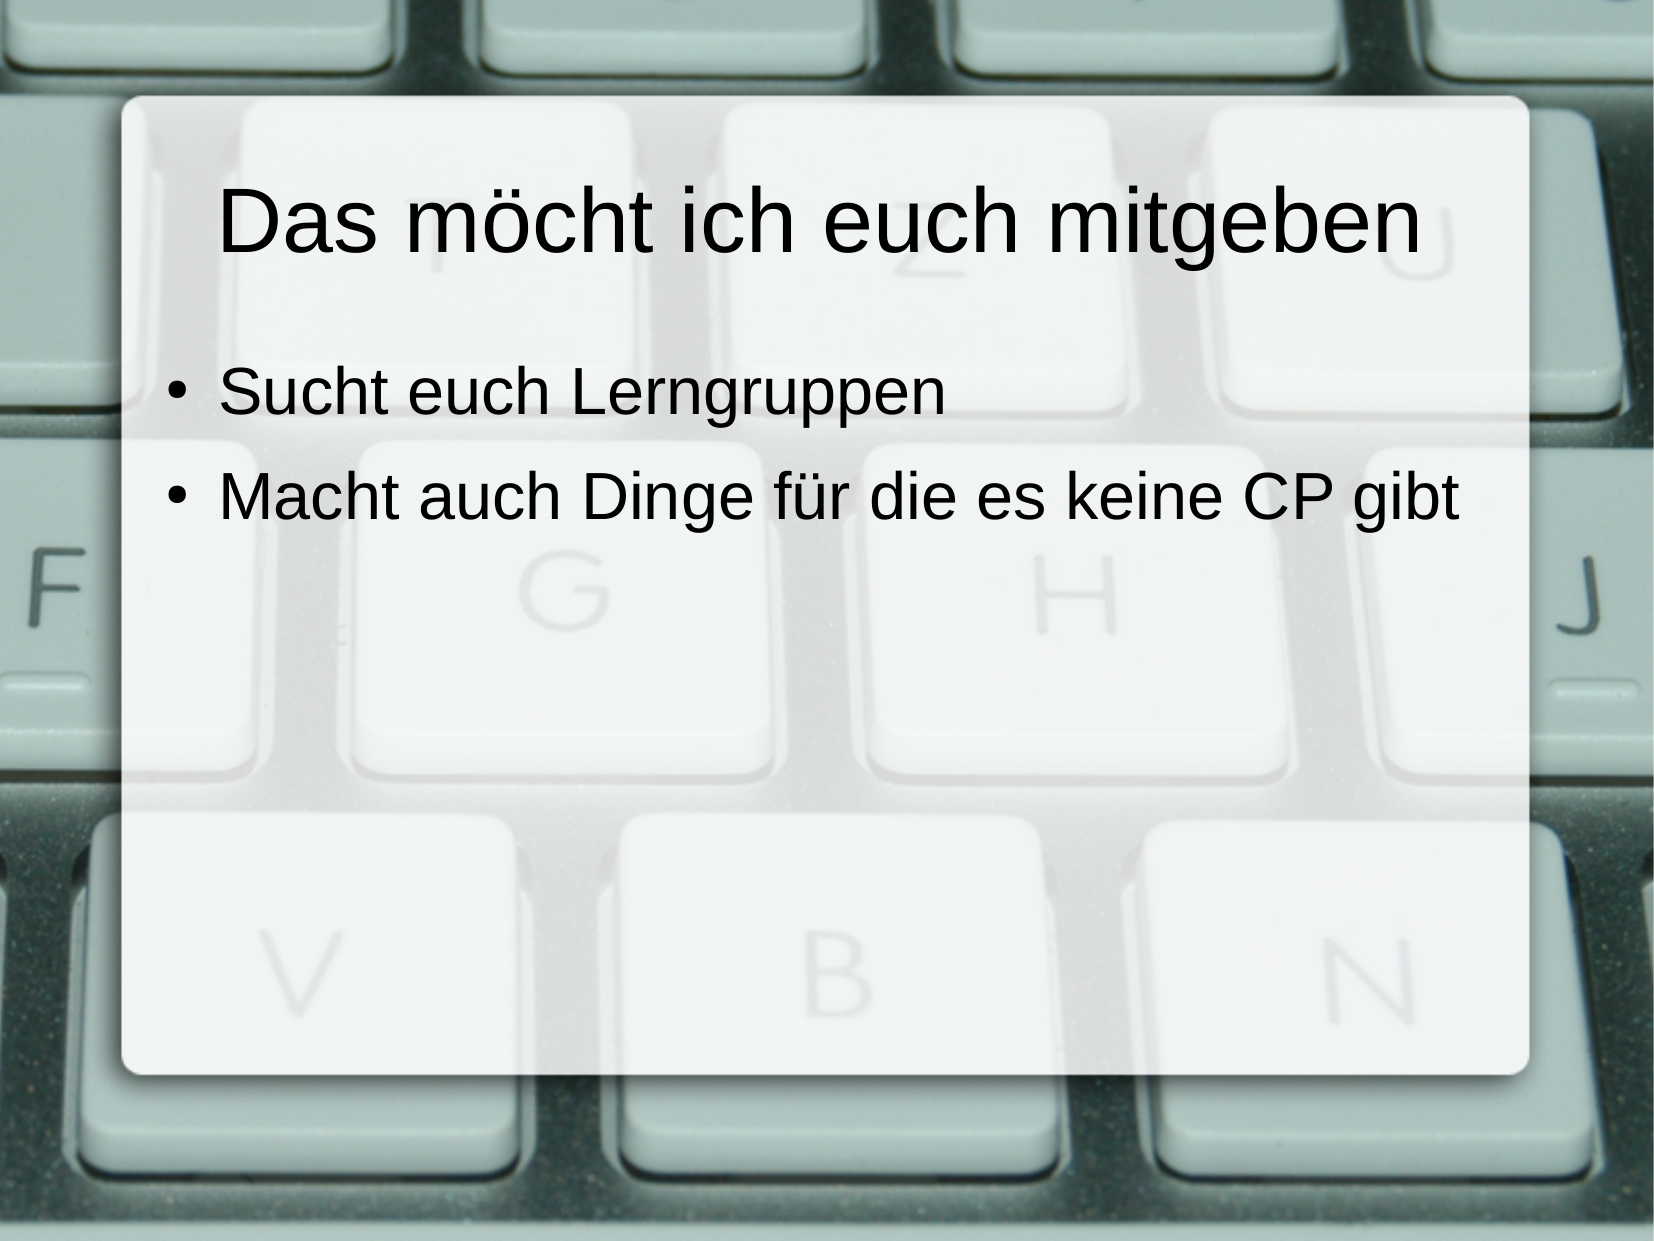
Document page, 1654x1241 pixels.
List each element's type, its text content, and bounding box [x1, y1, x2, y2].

picture [0, 0, 1654, 1241]
list Sucht euch Lerngruppen Macht auch Dinge für die es keine CP gibt [147, 354, 1506, 1063]
title Das möcht ich euch mitgeben [135, 117, 1506, 325]
